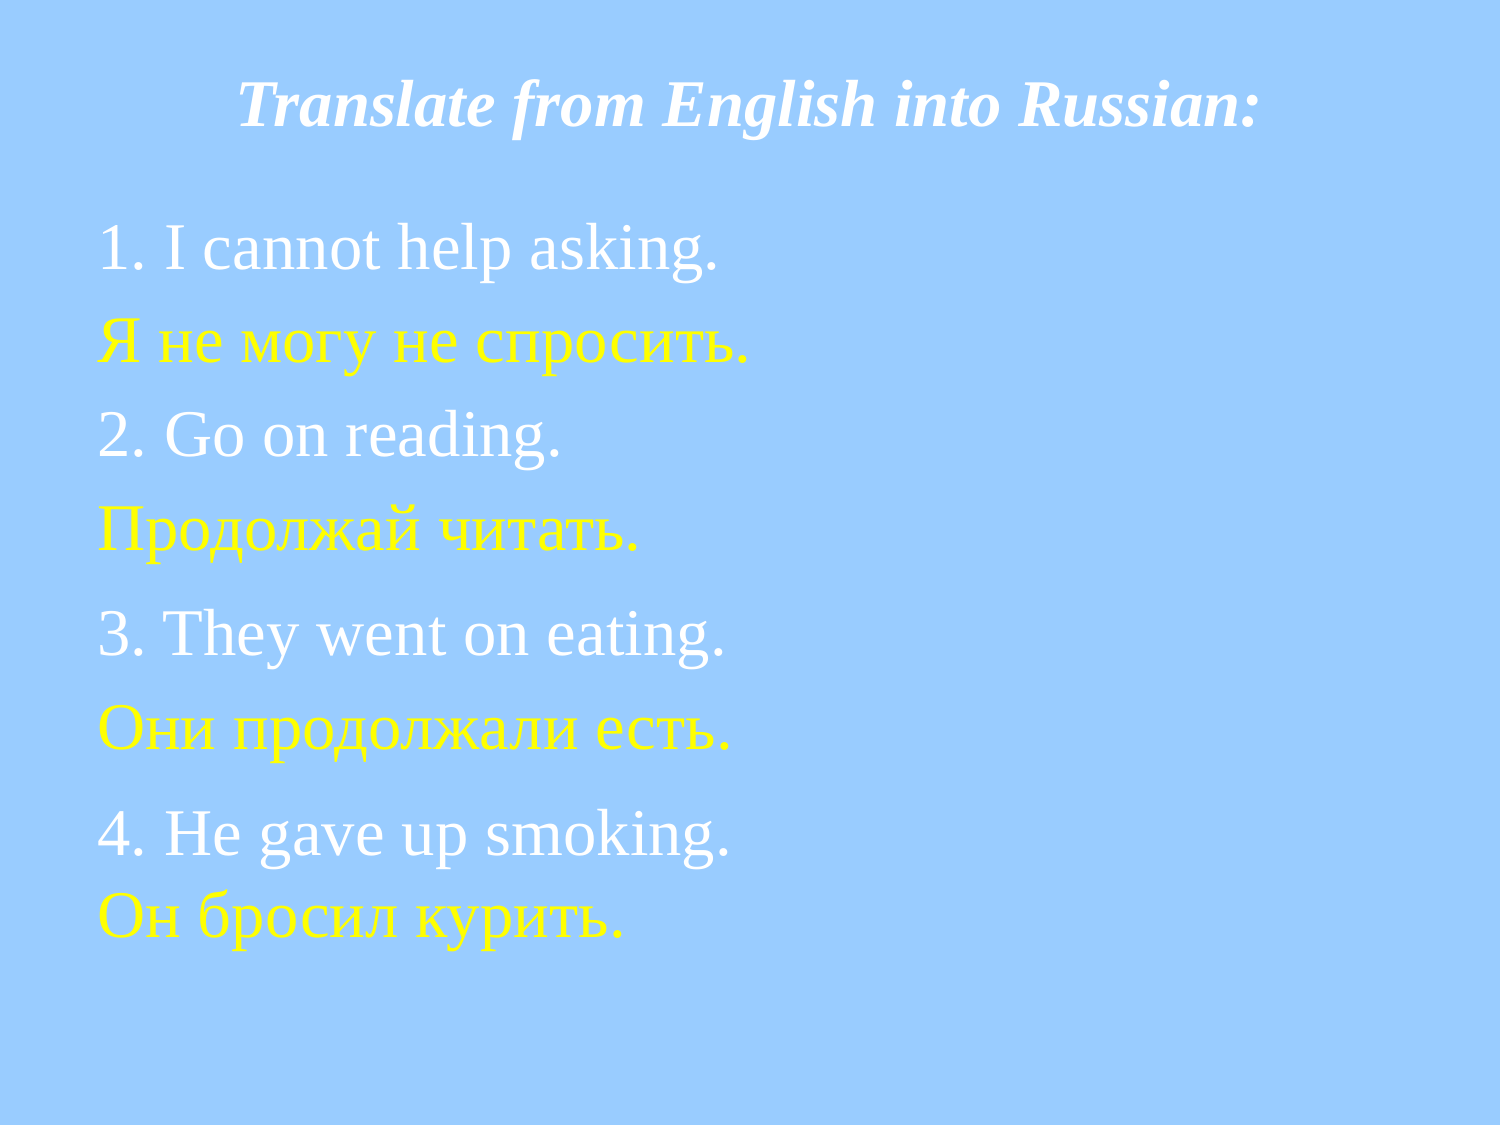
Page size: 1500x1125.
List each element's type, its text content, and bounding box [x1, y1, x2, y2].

title Translate from English into Russian: [75, 45, 1425, 256]
list Я не могу не спросить. [82, 281, 1418, 411]
list 4. He gave up smoking. [82, 797, 1418, 855]
list 3. They went on eating. [82, 598, 1418, 667]
list Они продолжали есть. [82, 667, 1418, 797]
list Он бросил курить. [82, 855, 1418, 985]
list 1. I cannot help asking. [82, 187, 1418, 281]
list 2. Go on reading. [82, 411, 1418, 468]
list Продолжай читать. [82, 468, 1418, 598]
